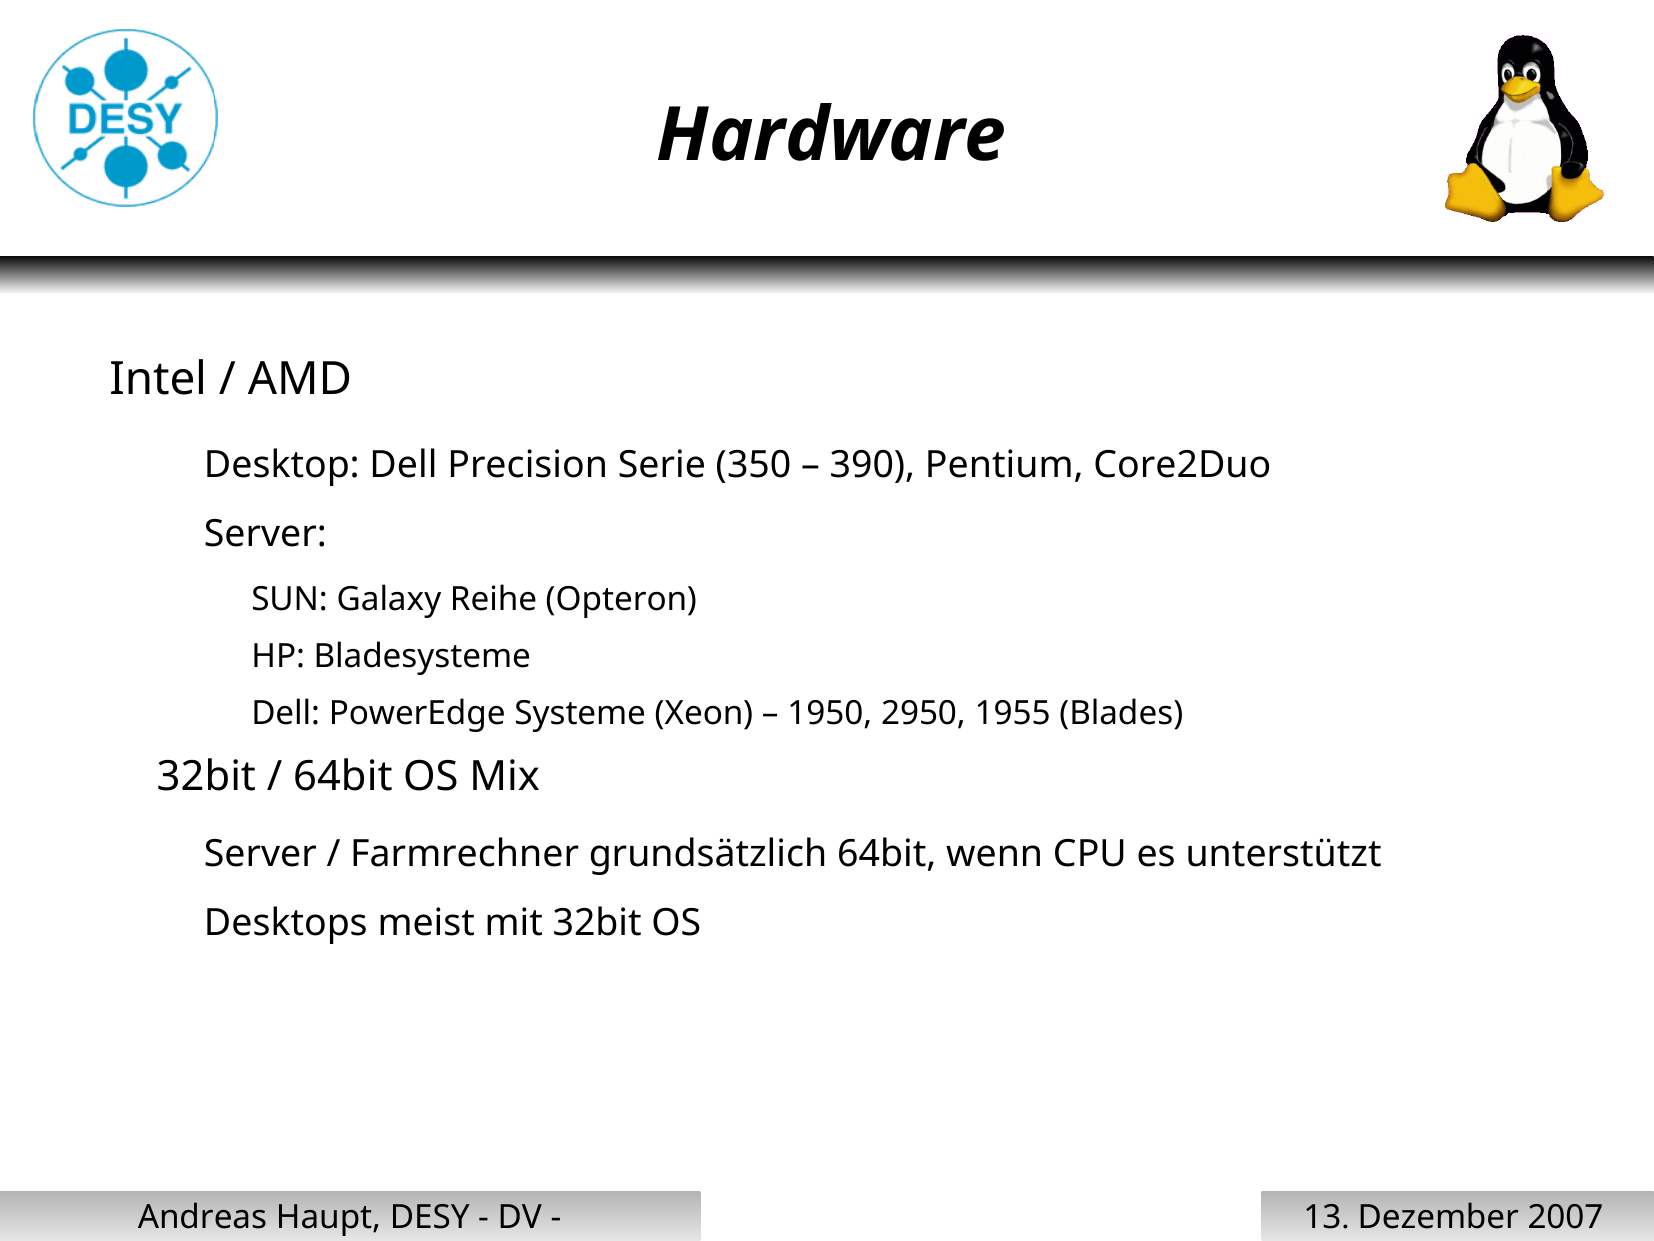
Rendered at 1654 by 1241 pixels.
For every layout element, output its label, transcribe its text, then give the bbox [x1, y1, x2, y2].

picture [1429, 12, 1637, 238]
list Intel / AMD Desktop: Dell Precision Serie (350 – 390), Pentium, Core2Duo Server: SUN: Galaxy Reihe (Opteron) HP: Bladesysteme Dell: PowerEdge Systeme (Xeon) – 1950, 2950, 1955 (Blades) 32bit / 64bit OS Mix Server / Farmrechner grundsätzlich 64bit, wenn CPU es unterstützt Desktops meist mit 32bit OS [97, 345, 1654, 1157]
title Hardware [250, 12, 1413, 251]
picture [33, 29, 218, 207]
